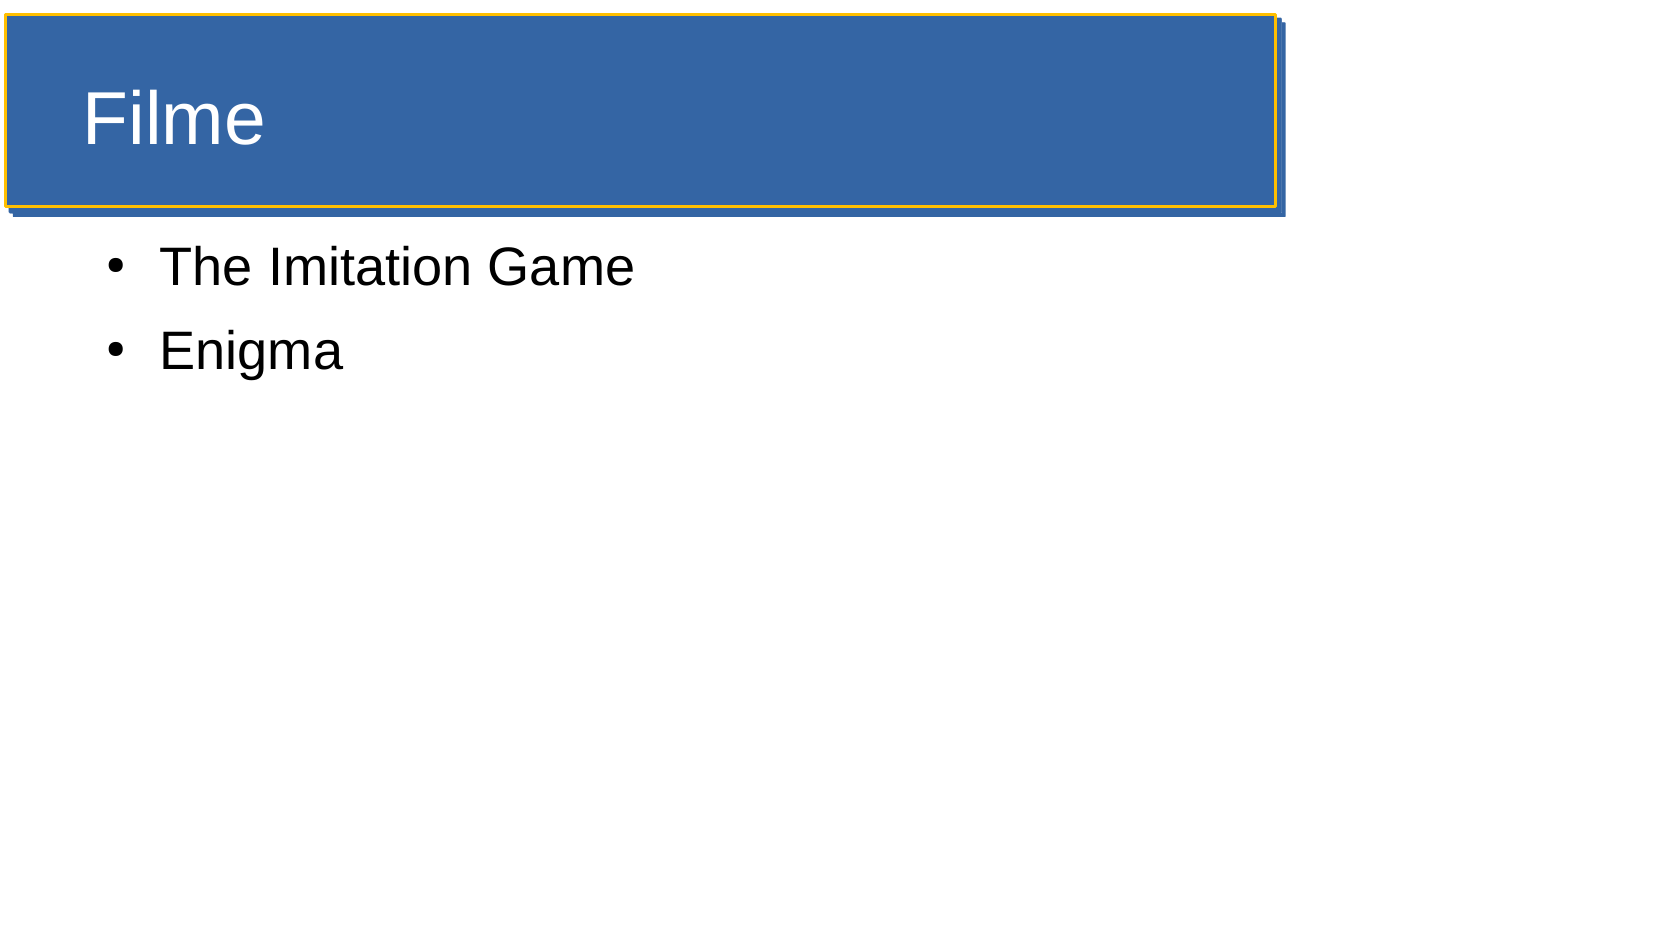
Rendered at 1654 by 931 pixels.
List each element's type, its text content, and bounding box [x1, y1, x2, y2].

list The Imitation Game Enigma [88, 236, 1565, 798]
title Filme [82, 44, 1235, 192]
